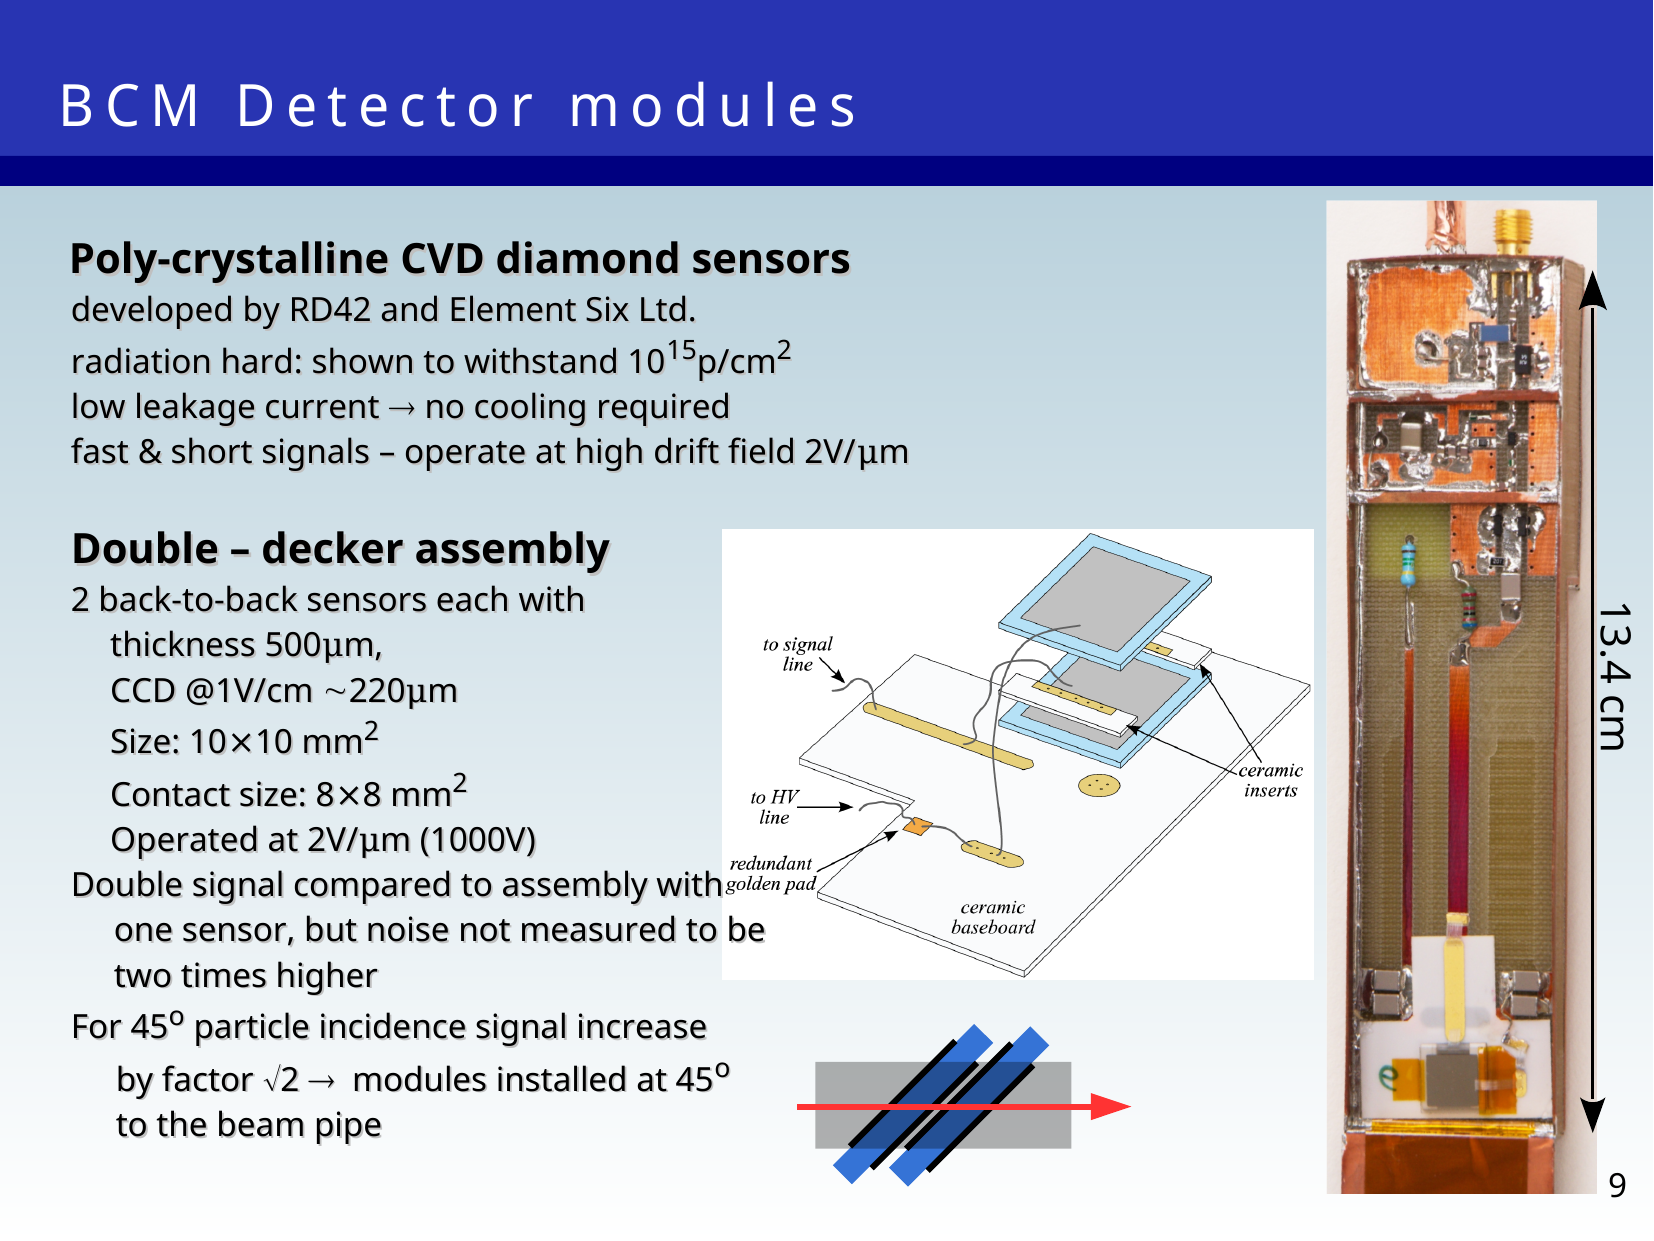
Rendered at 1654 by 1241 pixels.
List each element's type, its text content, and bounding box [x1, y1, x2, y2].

text_box 13.4 cm [1587, 586, 1653, 763]
picture [1208, 529, 1314, 980]
subtitle Poly-crystalline CVD diamond sensors developed by RD42 and Element Six Ltd. radiation hard: shown to withstand 1015p/cm2 low leakage current  no cooling required fast & short signals – operate at high drift field 2V/μm Double – decker assembly 2 back-to-back sensors each with thickness 500μm, CCD @1V/cm ~220μm Size: 10×10 mm2 Contact size: 8×8 mm2 Operated at 2V/μm (1000V) Double signal compared to assembly with one sensor, but noise not measured to be two times higher For 45o particle incidence signal increase by factor √2  modules installed at 45o to the beam pipe [29, 225, 1208, 1150]
text_box [815, 1023, 1072, 1104]
text_box [815, 1110, 1072, 1187]
title BCM Detector modules [58, 29, 1613, 178]
picture [1326, 200, 1597, 1194]
